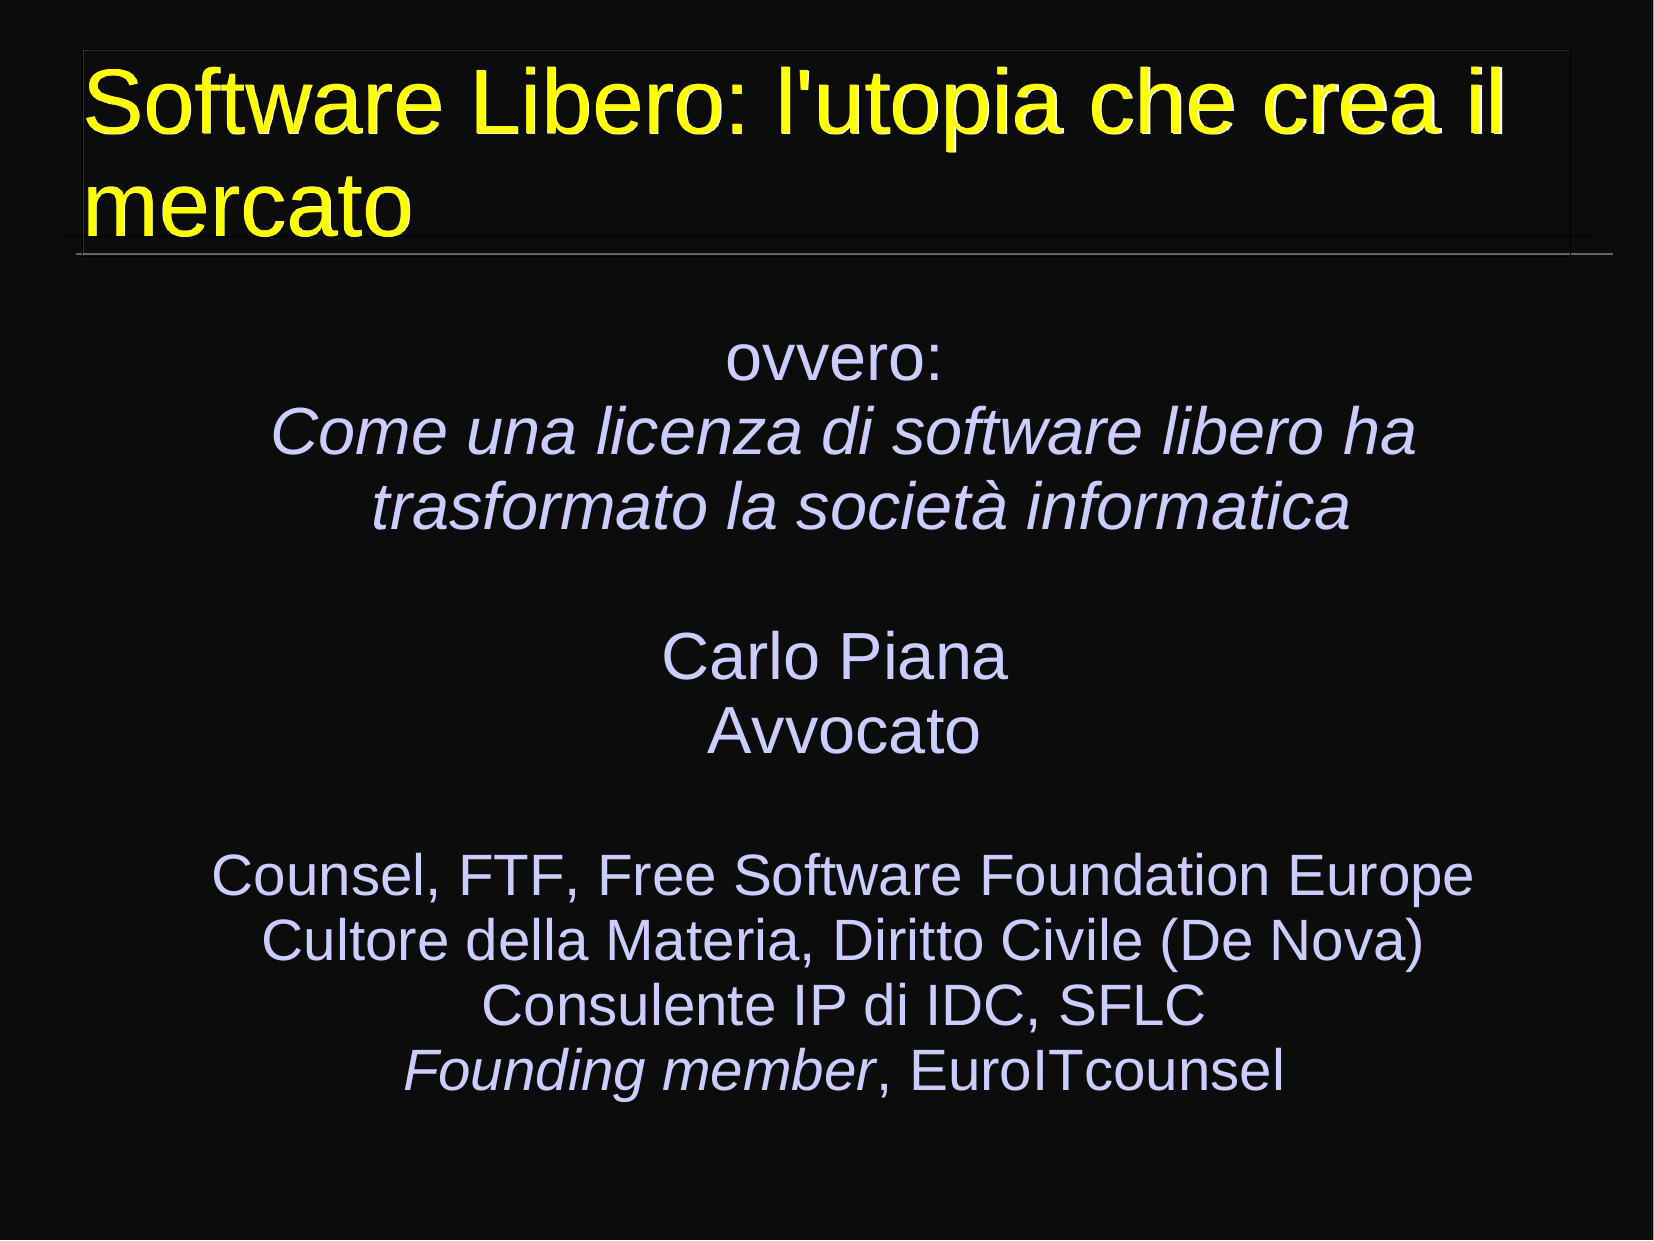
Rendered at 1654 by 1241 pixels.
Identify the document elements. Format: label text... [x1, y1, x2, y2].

subtitle ovvero: Come una licenza di software libero ha trasformato la società informatica Carlo Piana Avvocato Counsel, FTF, Free Software Foundation Europe Cultore della Materia, Diritto Civile (De Nova) Consulente IP di IDC, SFLC Founding member, EuroITcounsel [82, 302, 1571, 1121]
title Software Libero: l'utopia che crea il mercato [82, 49, 1571, 257]
